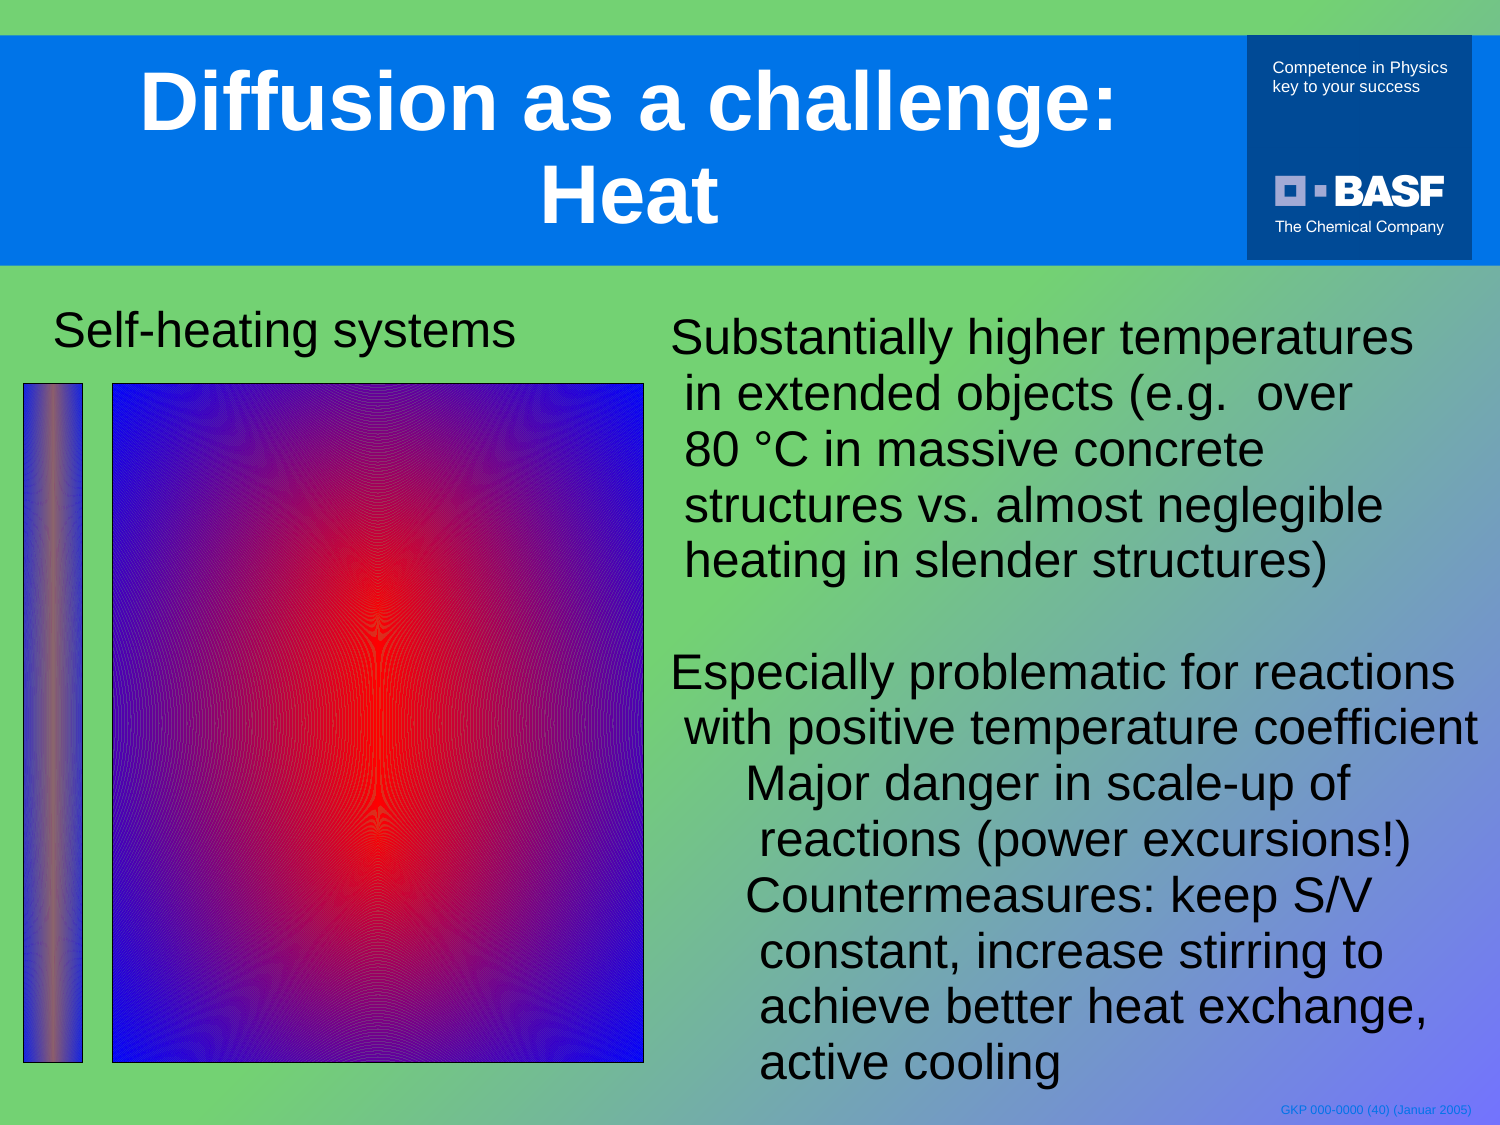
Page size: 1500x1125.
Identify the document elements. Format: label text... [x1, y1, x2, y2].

picture [1247, 35, 1472, 260]
text_box [112, 383, 644, 1063]
text_box [23, 383, 83, 1063]
title Diffusion as a challenge: Heat [27, 54, 1232, 308]
text_box Self-heating systems [37, 295, 532, 366]
text_box Substantially higher temperatures in extended objects (e.g. over 80 °C in massive concrete structures vs. almost neglegible heating in slender structures) Especially problematic for reactions with positive temperature coefficient Major danger in scale-up of reactions (power excursions!) Countermeasures: keep S/V constant, increase stirring to achieve better heat exchange, active cooling [655, 302, 1494, 1098]
